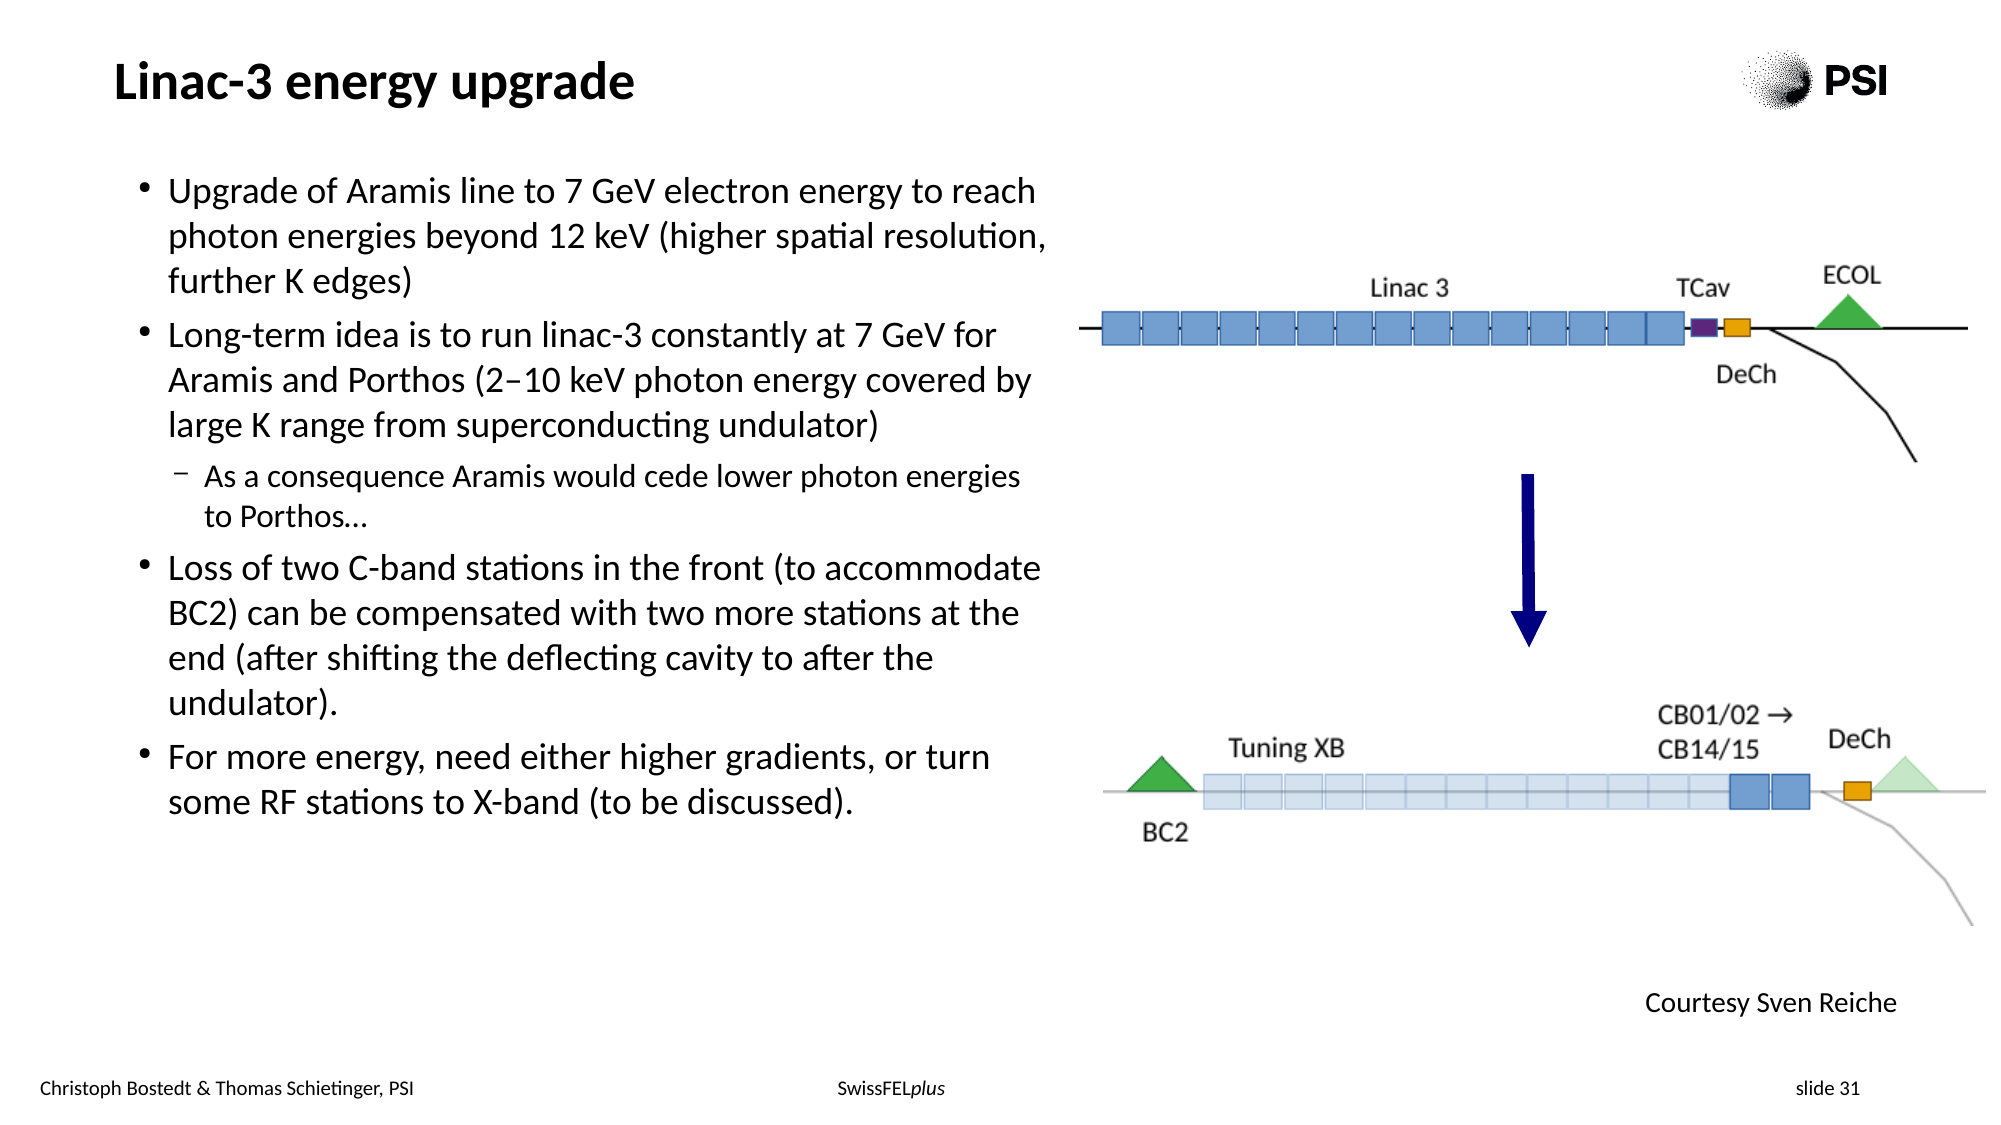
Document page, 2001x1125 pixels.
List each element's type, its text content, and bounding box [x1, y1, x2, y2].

text_box Courtesy Sven Reiche [1630, 983, 1914, 1028]
picture [1079, 176, 1968, 474]
title Linac-3 energy upgrade [114, 45, 1585, 118]
text_box Upgrade of Aramis line to 7 GeV electron energy to reach photon energies beyond 12 keV (higher spatial resolution, further K edges) Long-term idea is to run linac-3 constantly at 7 GeV for Aramis and Porthos (2–10 keV photon energy covered by large K range from superconducting undulator) As a consequence Aramis would cede lower photon energies to Porthos… Loss of two C-band stations in the front (to accommodate BC2) can be compensated with two more stations at the end (after shifting the deflecting cavity to after the undulator). For more energy, need either higher gradients, or turn some RF stations to X-band (to be discussed). [120, 166, 1064, 792]
picture [1103, 625, 1986, 926]
